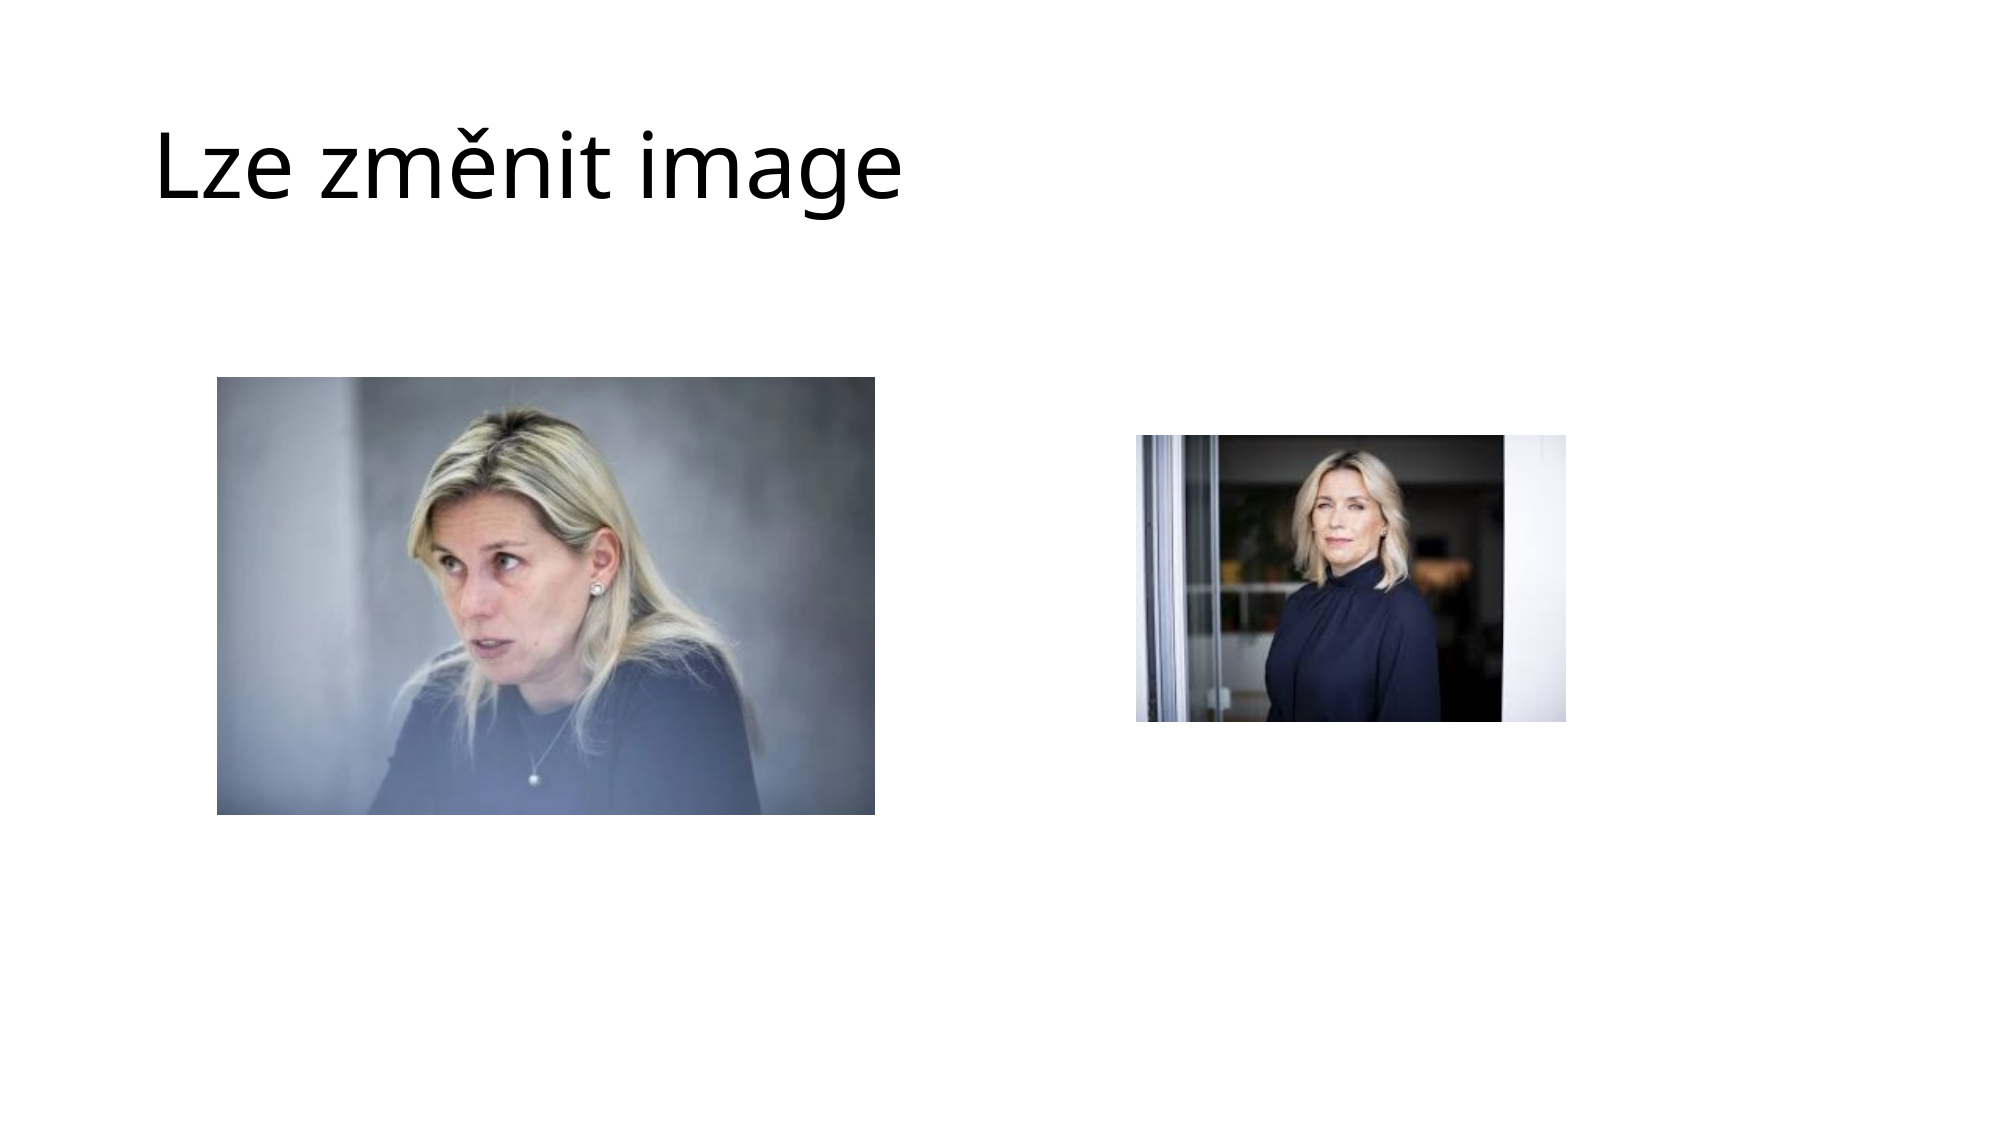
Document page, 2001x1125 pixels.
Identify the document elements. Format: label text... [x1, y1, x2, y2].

picture [217, 377, 875, 815]
picture [1136, 435, 1566, 722]
title Lze změnit image [137, 59, 1863, 278]
